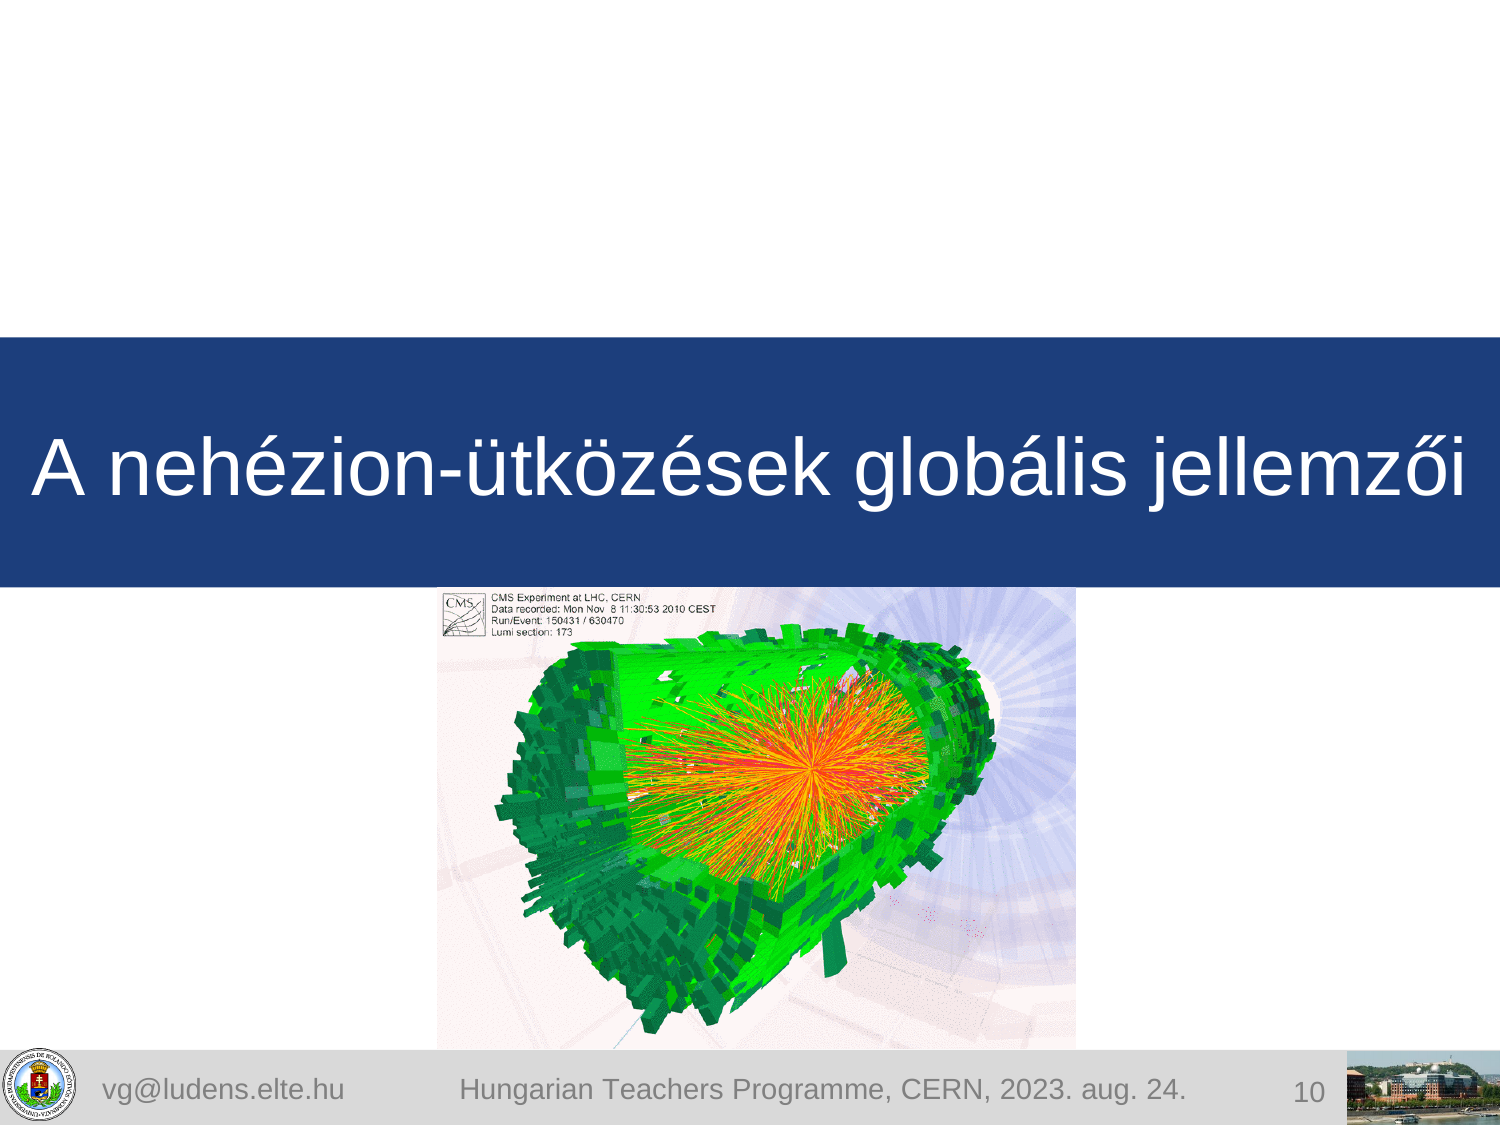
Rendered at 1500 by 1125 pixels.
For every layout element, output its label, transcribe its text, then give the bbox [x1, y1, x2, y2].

picture [437, 587, 1076, 1049]
picture [1347, 1051, 1500, 1125]
title A nehézion-ütközések globális jellemzői [0, 337, 1500, 588]
picture [2, 1048, 76, 1121]
